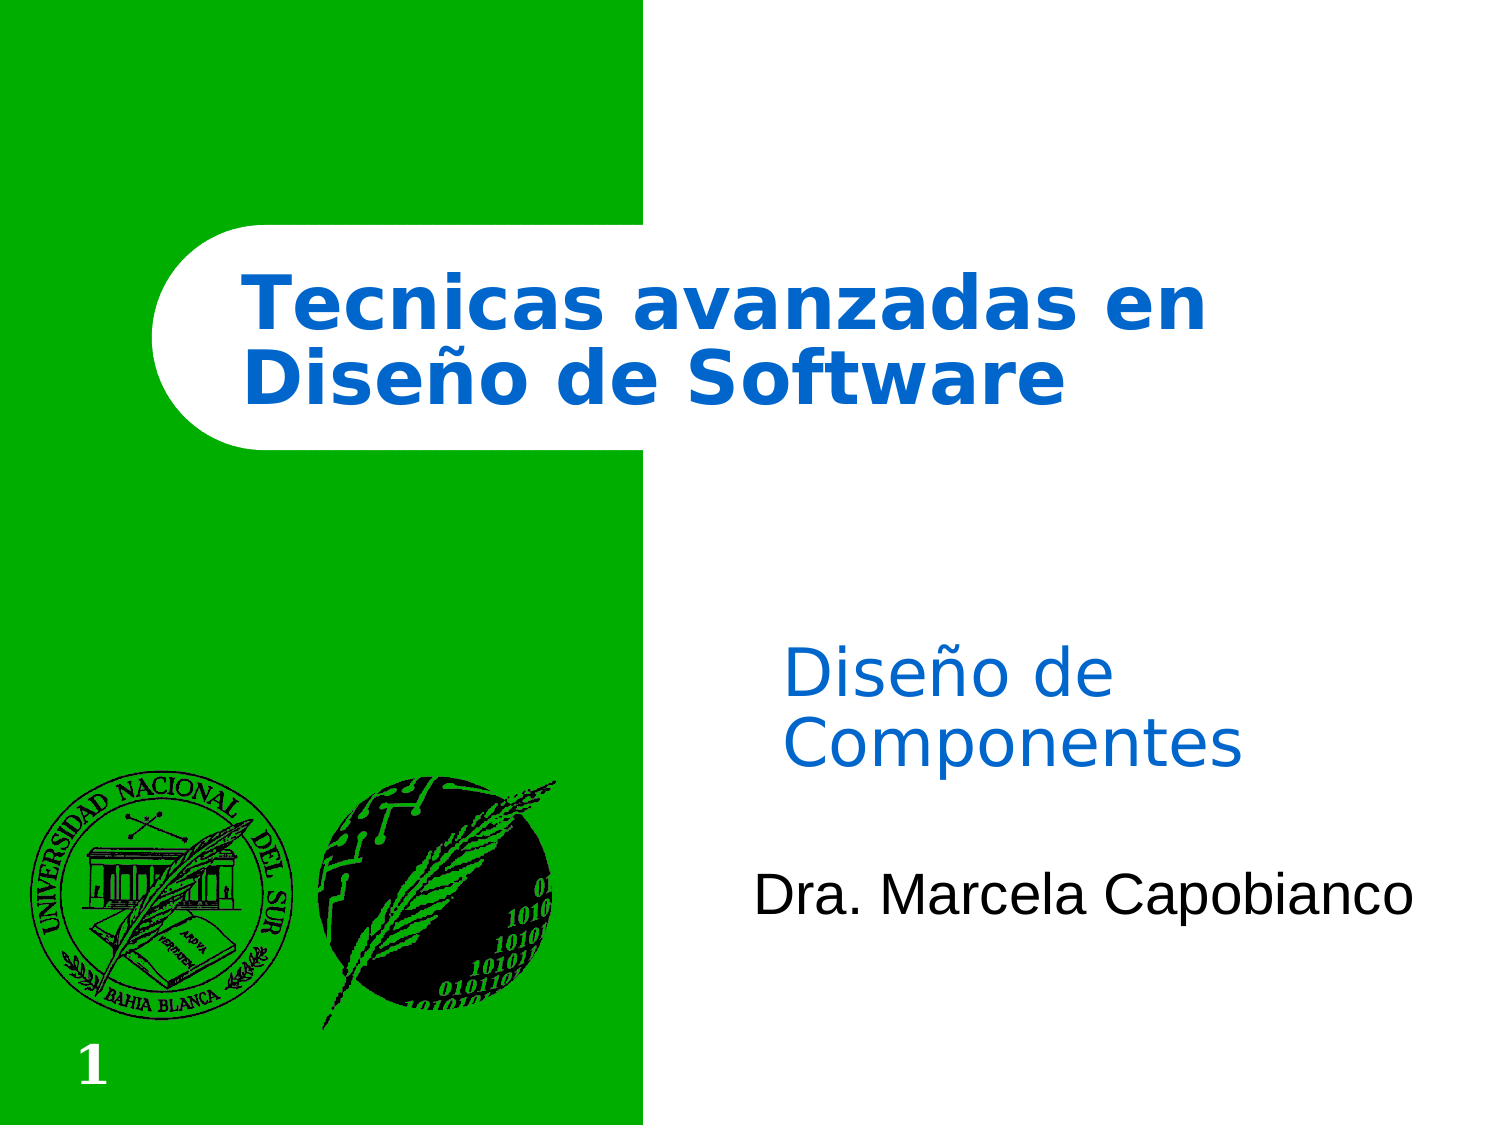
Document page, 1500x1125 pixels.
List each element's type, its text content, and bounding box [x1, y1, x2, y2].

picture [21, 756, 305, 1029]
text_box Dra. Marcela Capobianco [738, 862, 1447, 991]
text_box [151, 224, 1352, 451]
title Tecnicas avanzadas en Diseño de Software [241, 262, 1276, 427]
text_box Diseño de Componentes [767, 632, 1447, 789]
picture [313, 775, 556, 1035]
